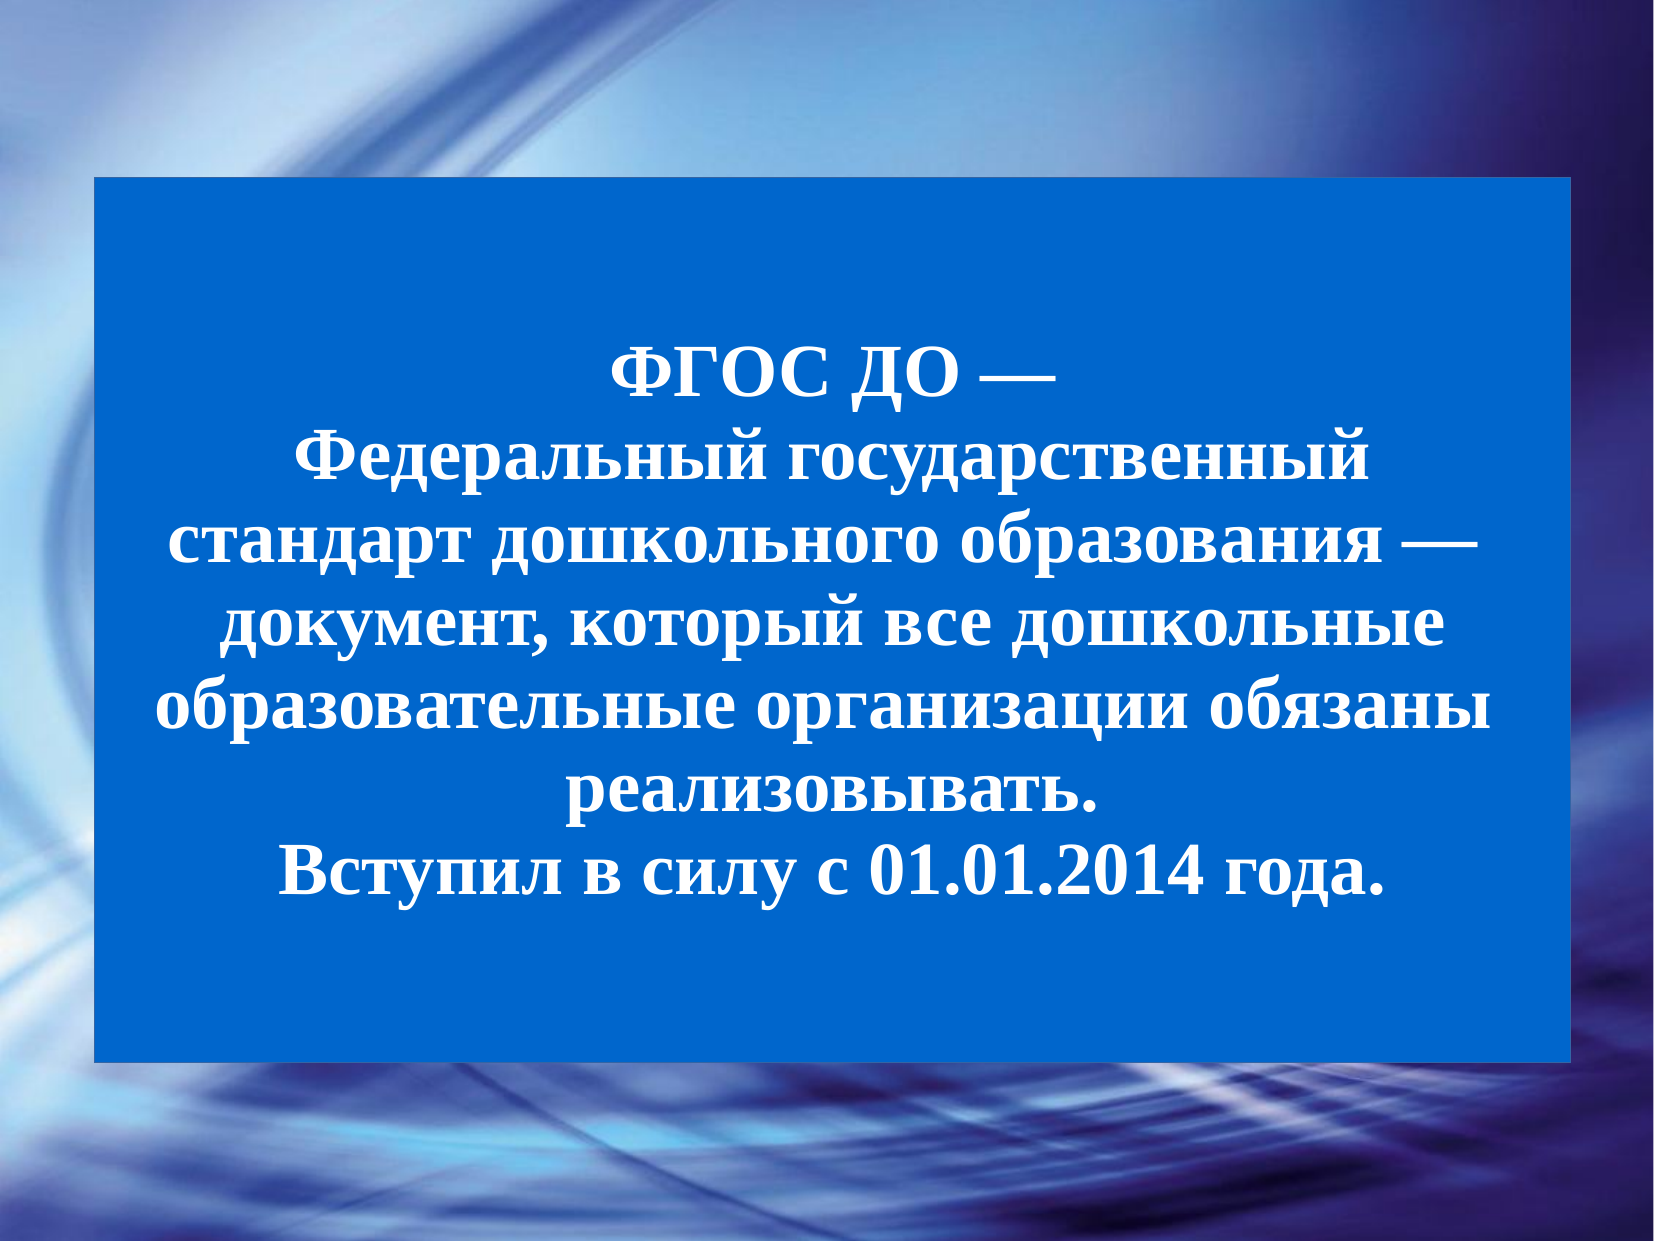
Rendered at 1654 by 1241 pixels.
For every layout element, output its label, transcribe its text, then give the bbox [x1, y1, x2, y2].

picture [0, 0, 1654, 1241]
text_box ФГОС ДО — Федеральный государственный стандарт дошкольного образования — документ, который все дошкольные образовательные организации обязаны реализовывать. Вступил в силу с 01.01.2014 года. [94, 177, 1571, 1063]
